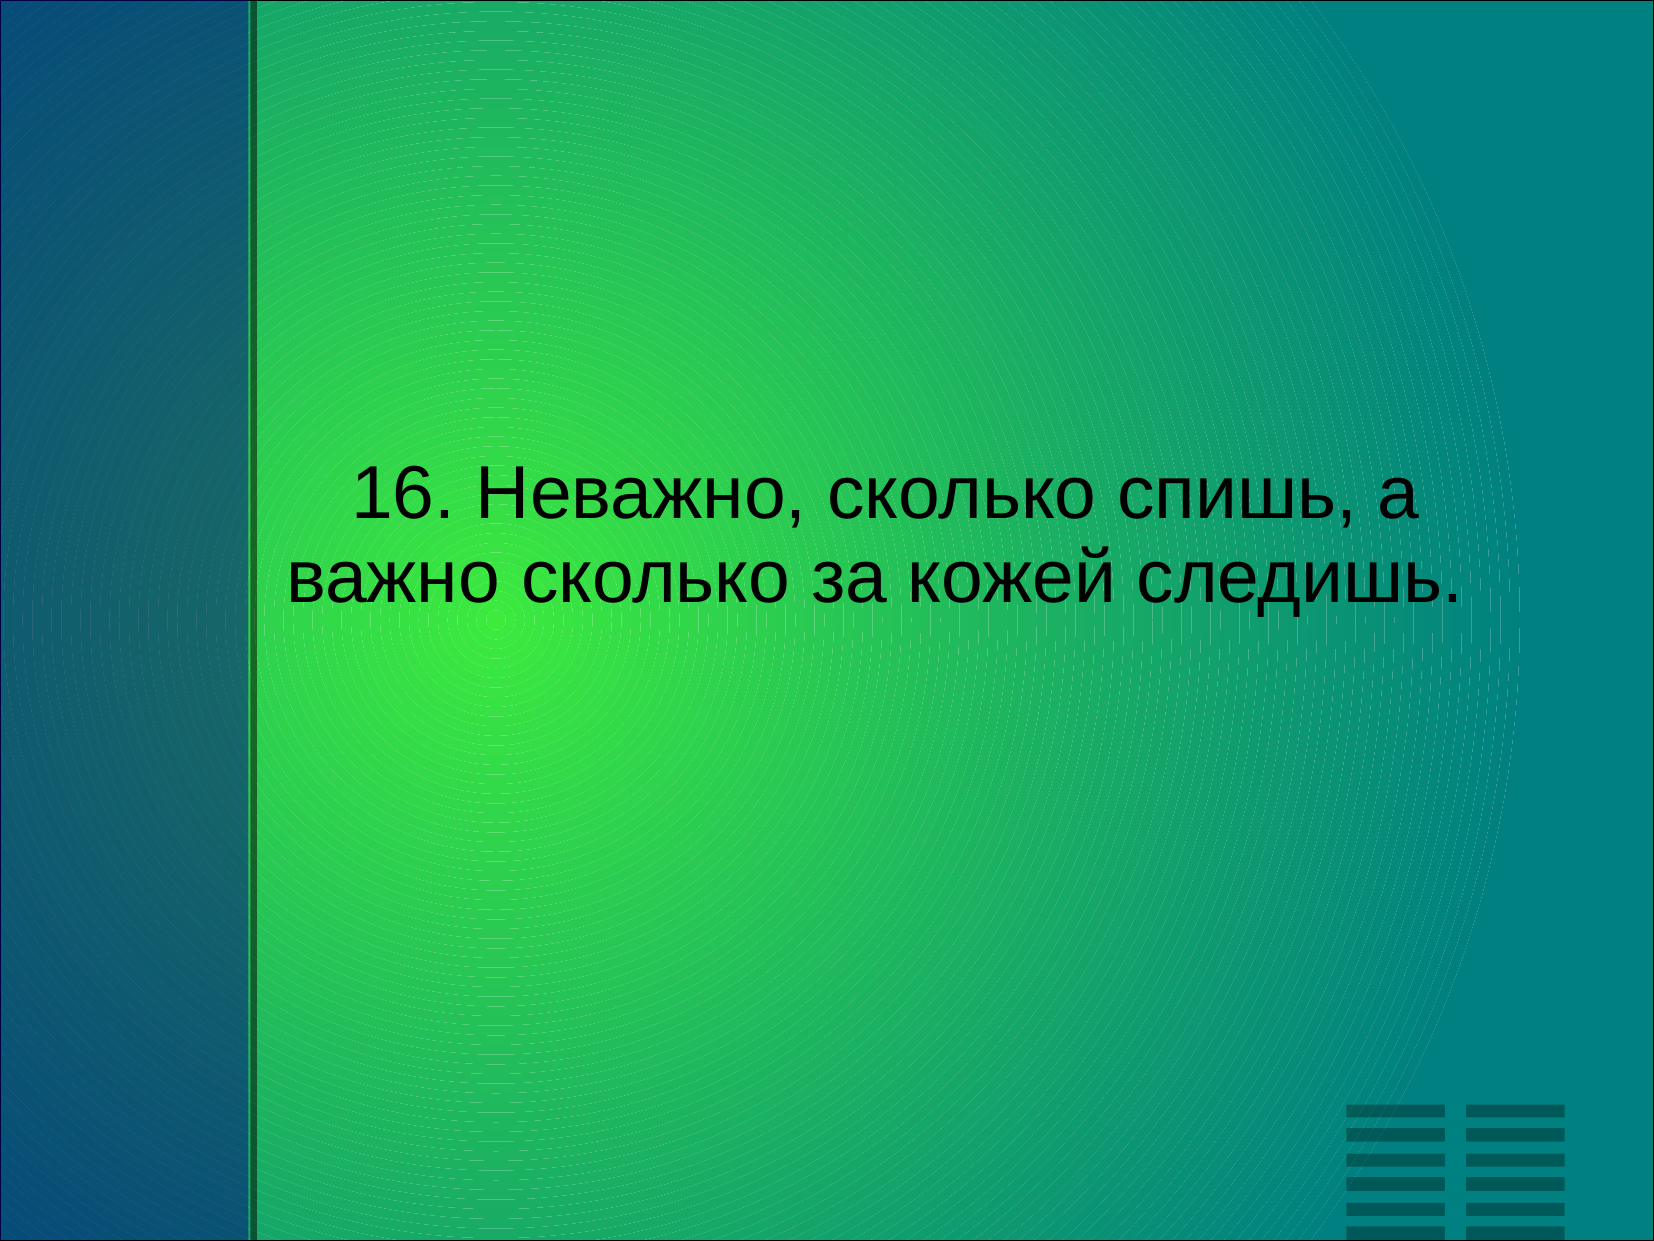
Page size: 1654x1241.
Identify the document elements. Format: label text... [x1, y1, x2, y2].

text_box 16. Неважно, сколько спишь, а важно сколько за кожей следишь. [265, 442, 1506, 827]
